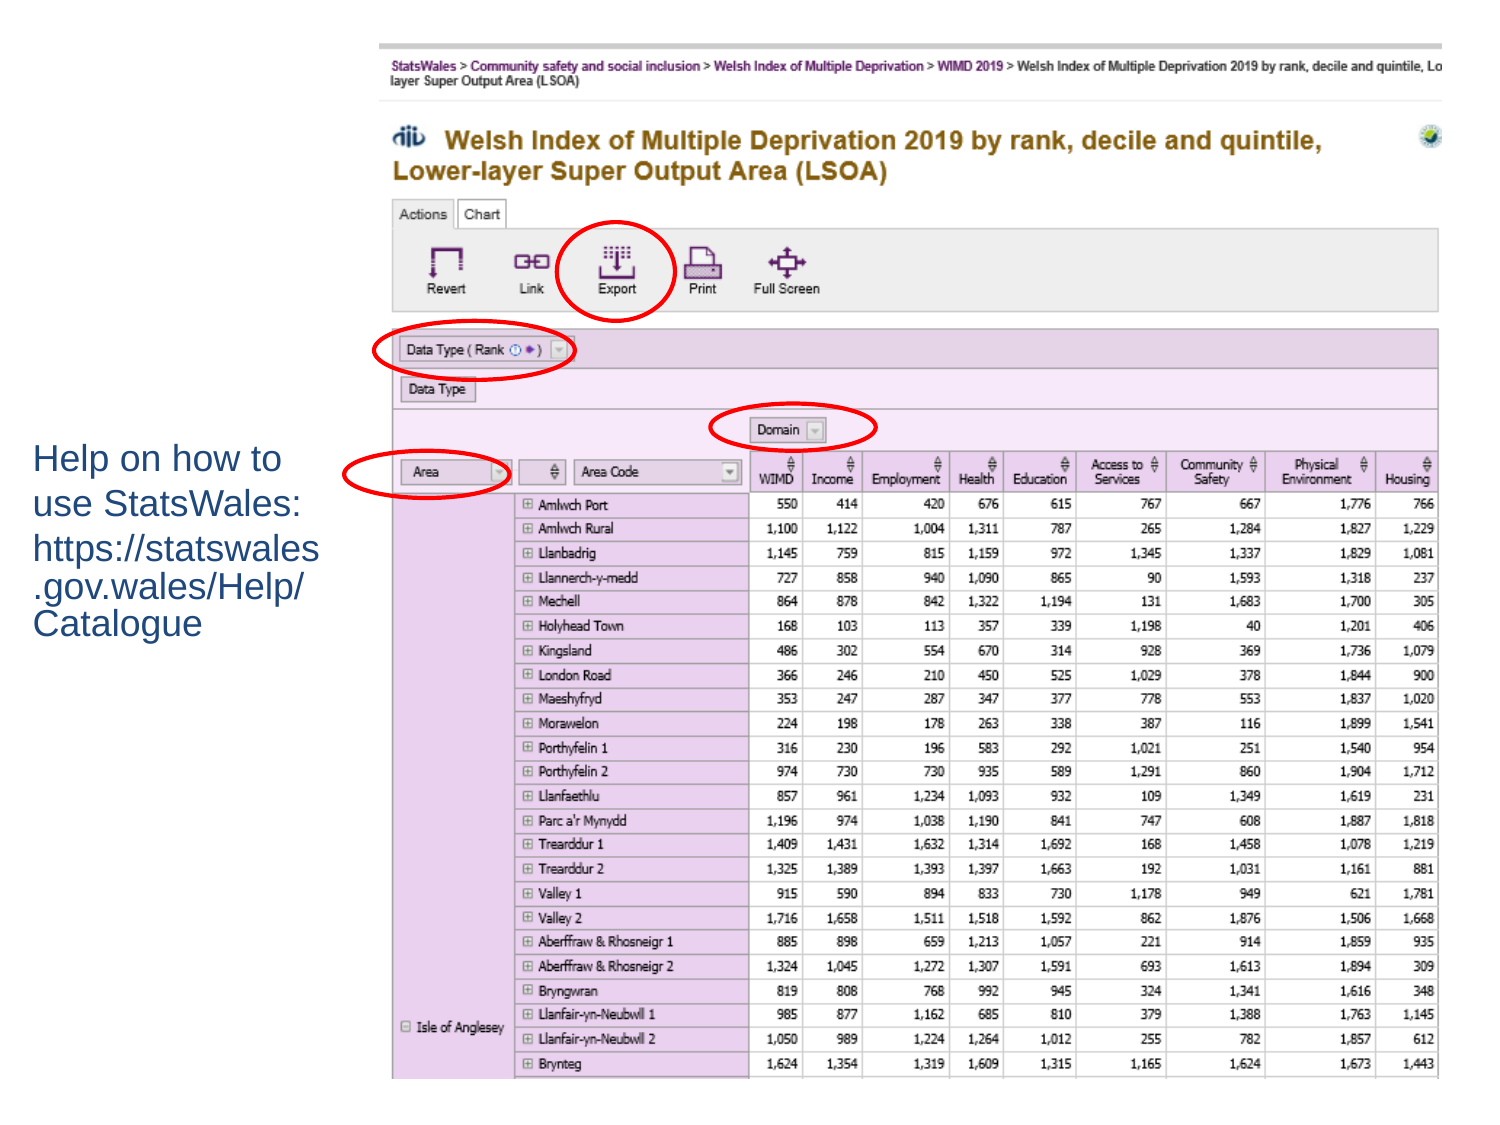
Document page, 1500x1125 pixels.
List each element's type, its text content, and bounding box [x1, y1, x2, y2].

text_box Help on how to use StatsWales: https://statswales.gov.wales/Help/Catalogue [18, 427, 344, 577]
picture [379, 453, 507, 495]
picture [379, 323, 572, 377]
picture [379, 42, 1442, 1079]
